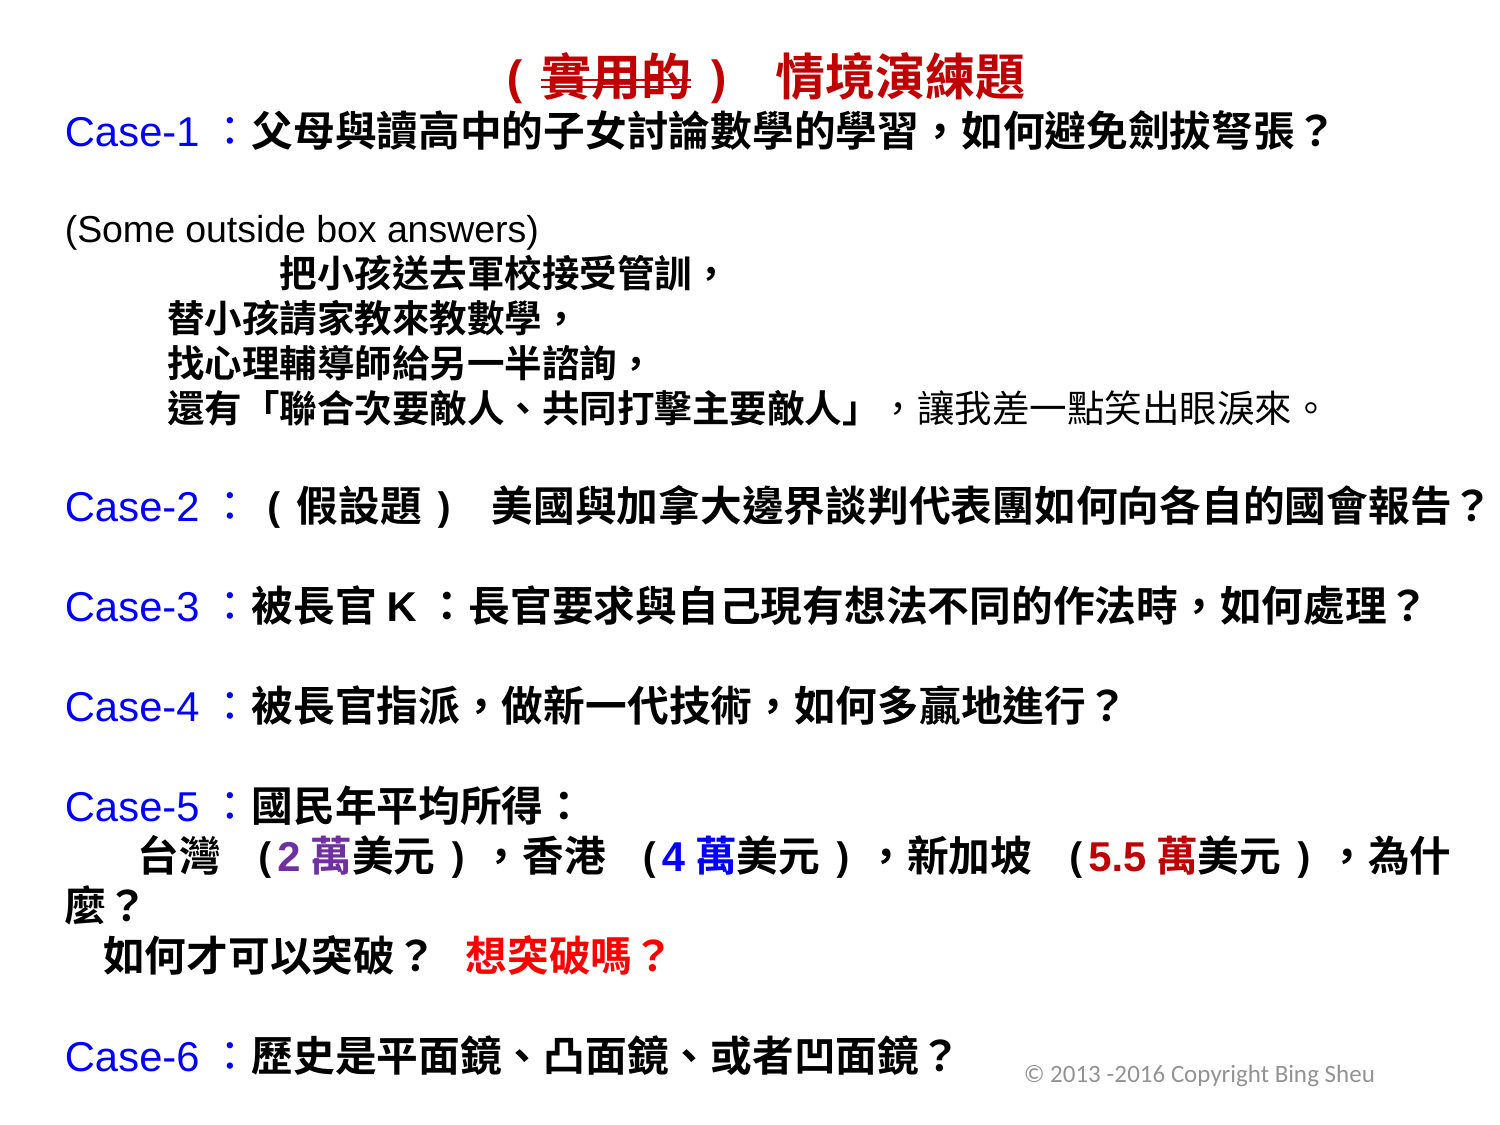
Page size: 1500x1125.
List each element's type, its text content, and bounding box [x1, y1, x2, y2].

text_box (實用的) 情境演練題 Case-1：父母與讀高中的子女討論數學的學習，如何避免劍拔弩張？ (Some outside box answers) 把小孩送去軍校接受管訓， 替小孩請家教來教數學， 找心理輔導師給另一半諮詢， 還有「聯合次要敵人、共同打擊主要敵人」，讓我差一點笑出眼淚來。 Case-2：(假設題) 美國與加拿大邊界談判代表團如何向各自的國會報告？ Case-3：被長官K：長官要求與自己現有想法不同的作法時，如何處理？ Case-4：被長官指派，做新一代技術，如何多贏地進行？ Case-5：國民年平均所得： 台灣 (2萬美元)，香港 (4萬美元)，新加坡 (5.5萬美元)，為什麼？ 如何才可以突破？ 想突破嗎？ Case-6：歷史是平面鏡、凸面鏡、或者凹面鏡？ [49, 37, 1475, 1088]
footer © 2013 -2016 Copyright Bing Sheu [962, 1042, 1438, 1103]
